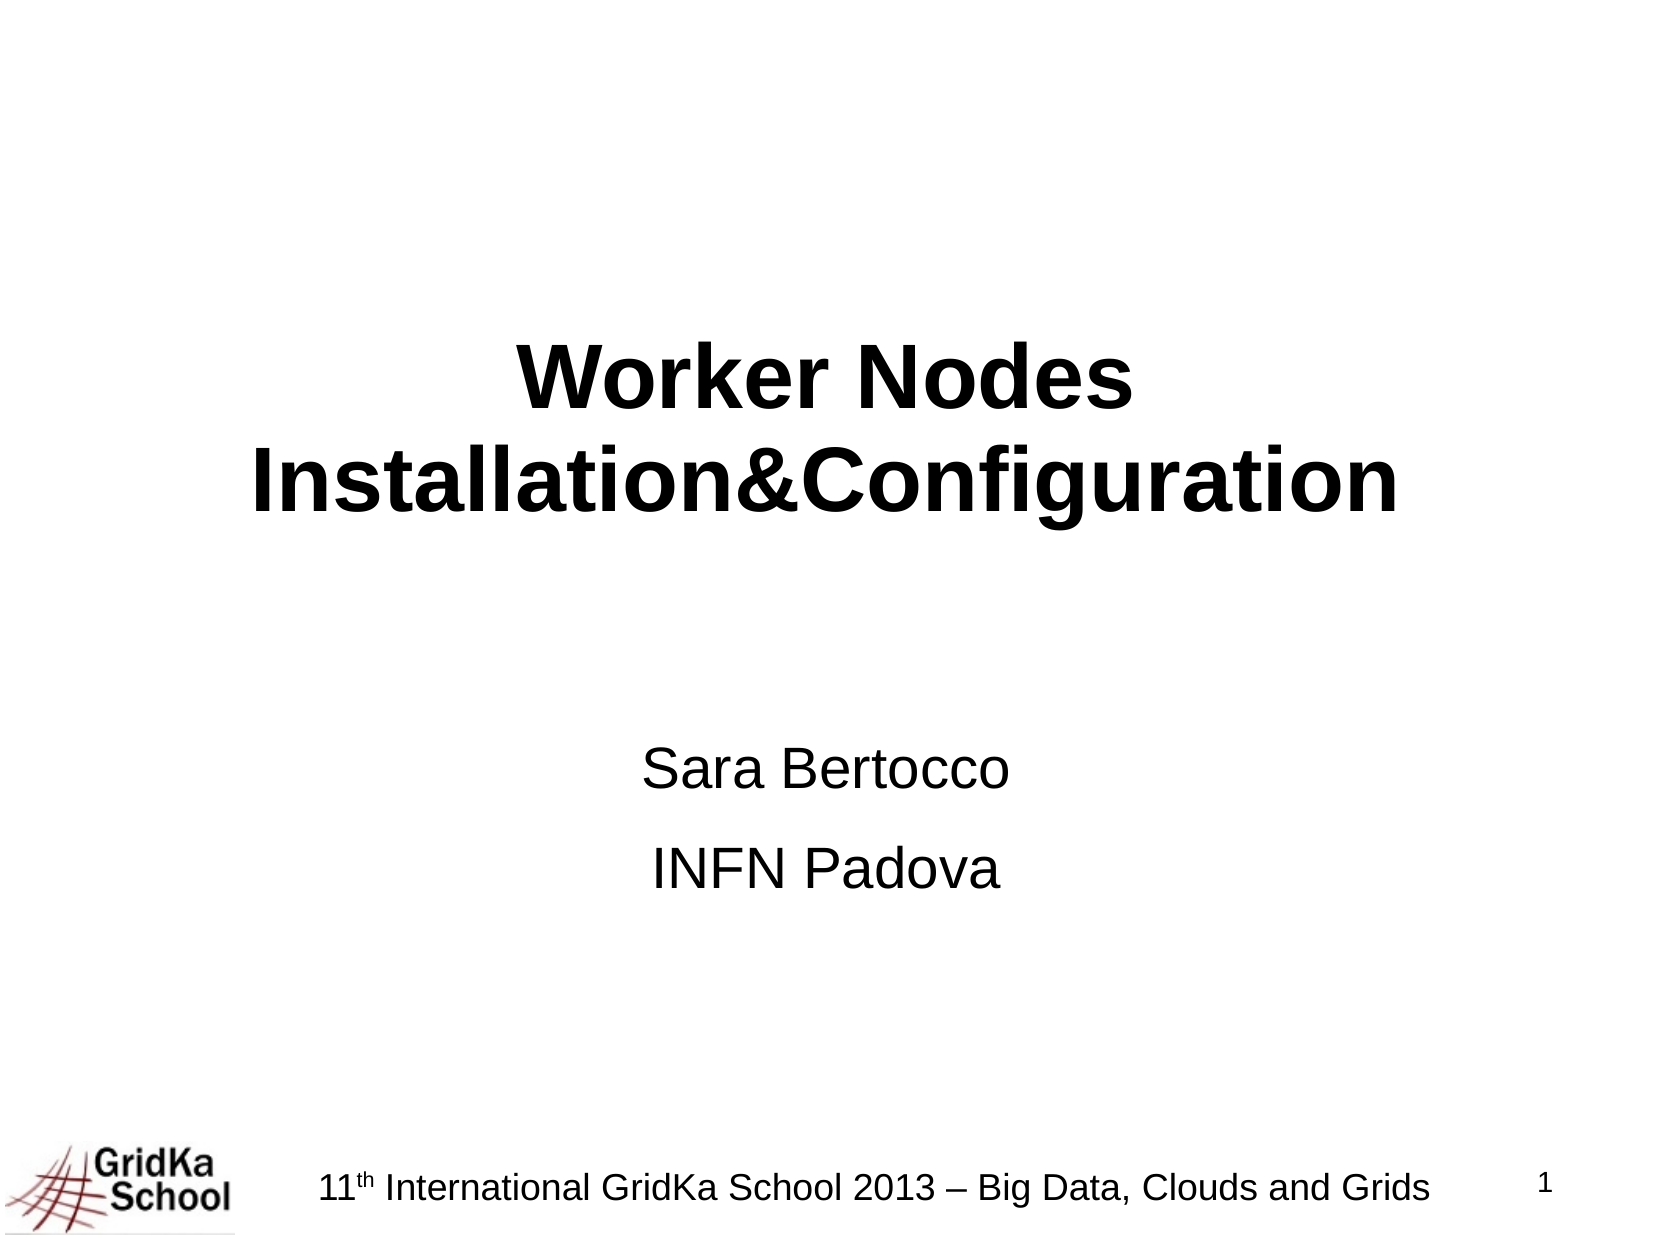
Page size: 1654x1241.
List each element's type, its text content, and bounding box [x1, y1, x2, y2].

picture [5, 1141, 235, 1235]
subtitle Worker Nodes Installation&Configuration Sara Bertocco INFN Padova [82, 107, 1571, 1017]
text_box 11th International GridKa School 2013 – Big Data, Clouds and Grids [96, 1158, 1653, 1227]
